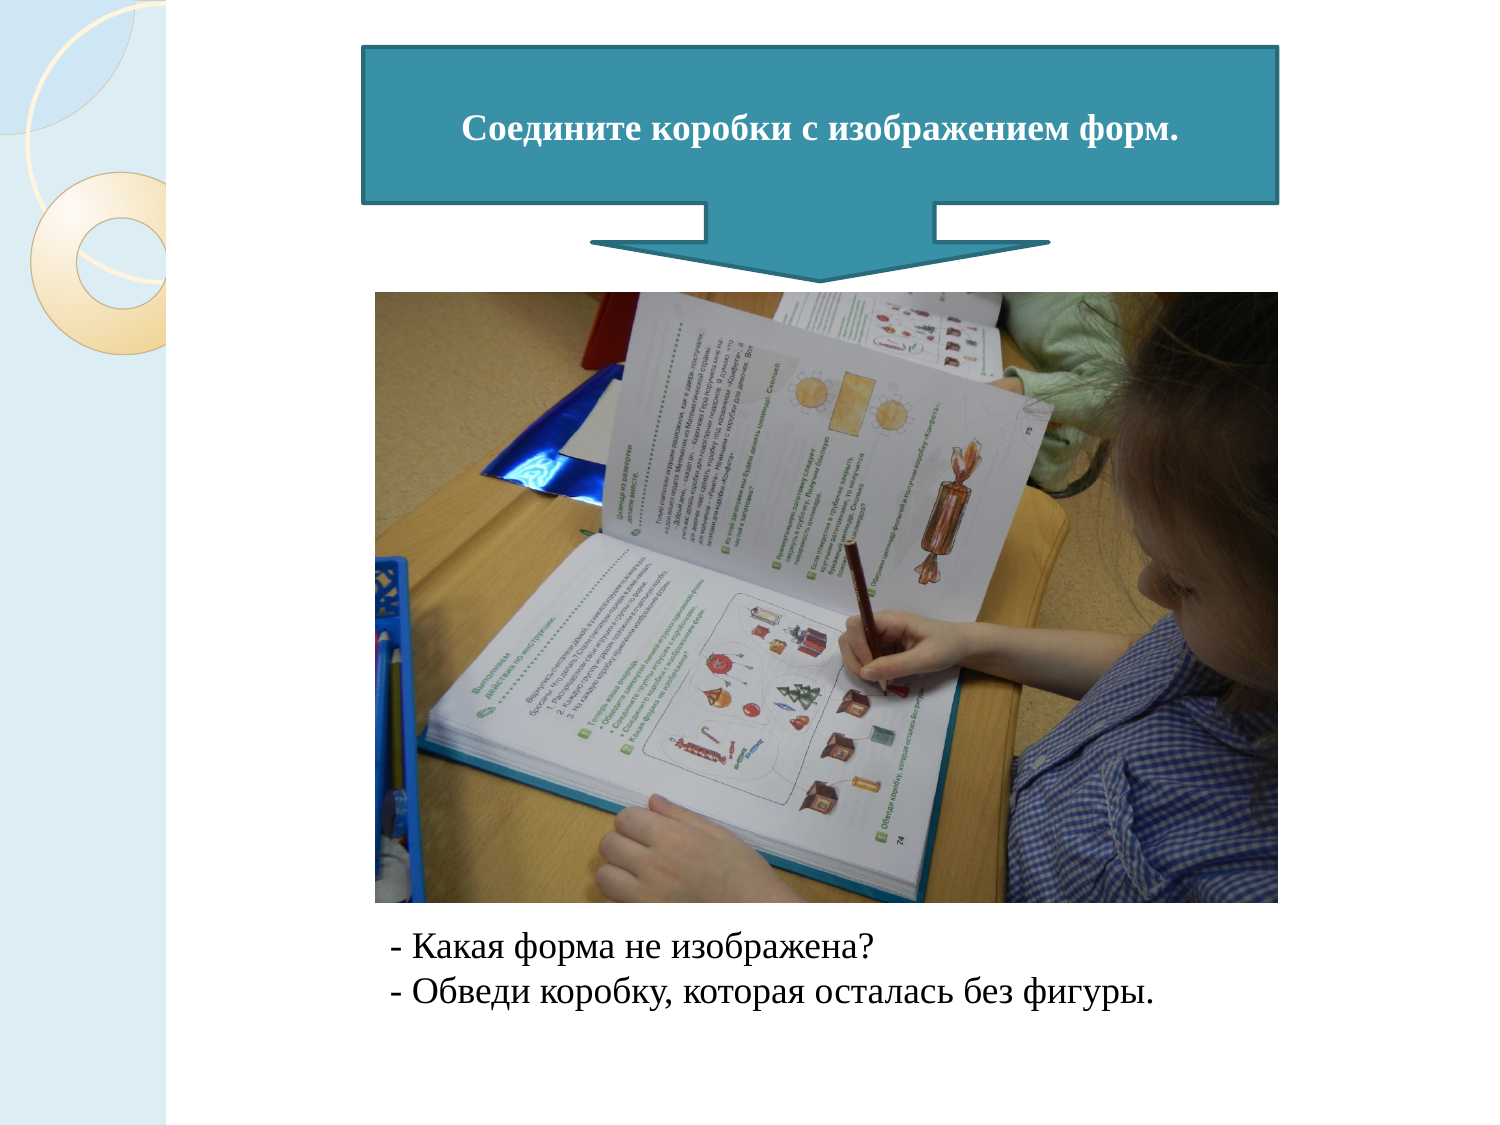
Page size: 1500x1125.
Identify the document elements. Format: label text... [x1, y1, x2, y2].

picture [375, 292, 1278, 903]
text_box - Какая форма не изображена? - Обведи коробку, которая осталась без фигуры. [374, 913, 1278, 1019]
text_box Соедините коробки с изображением форм. [363, 46, 1278, 282]
